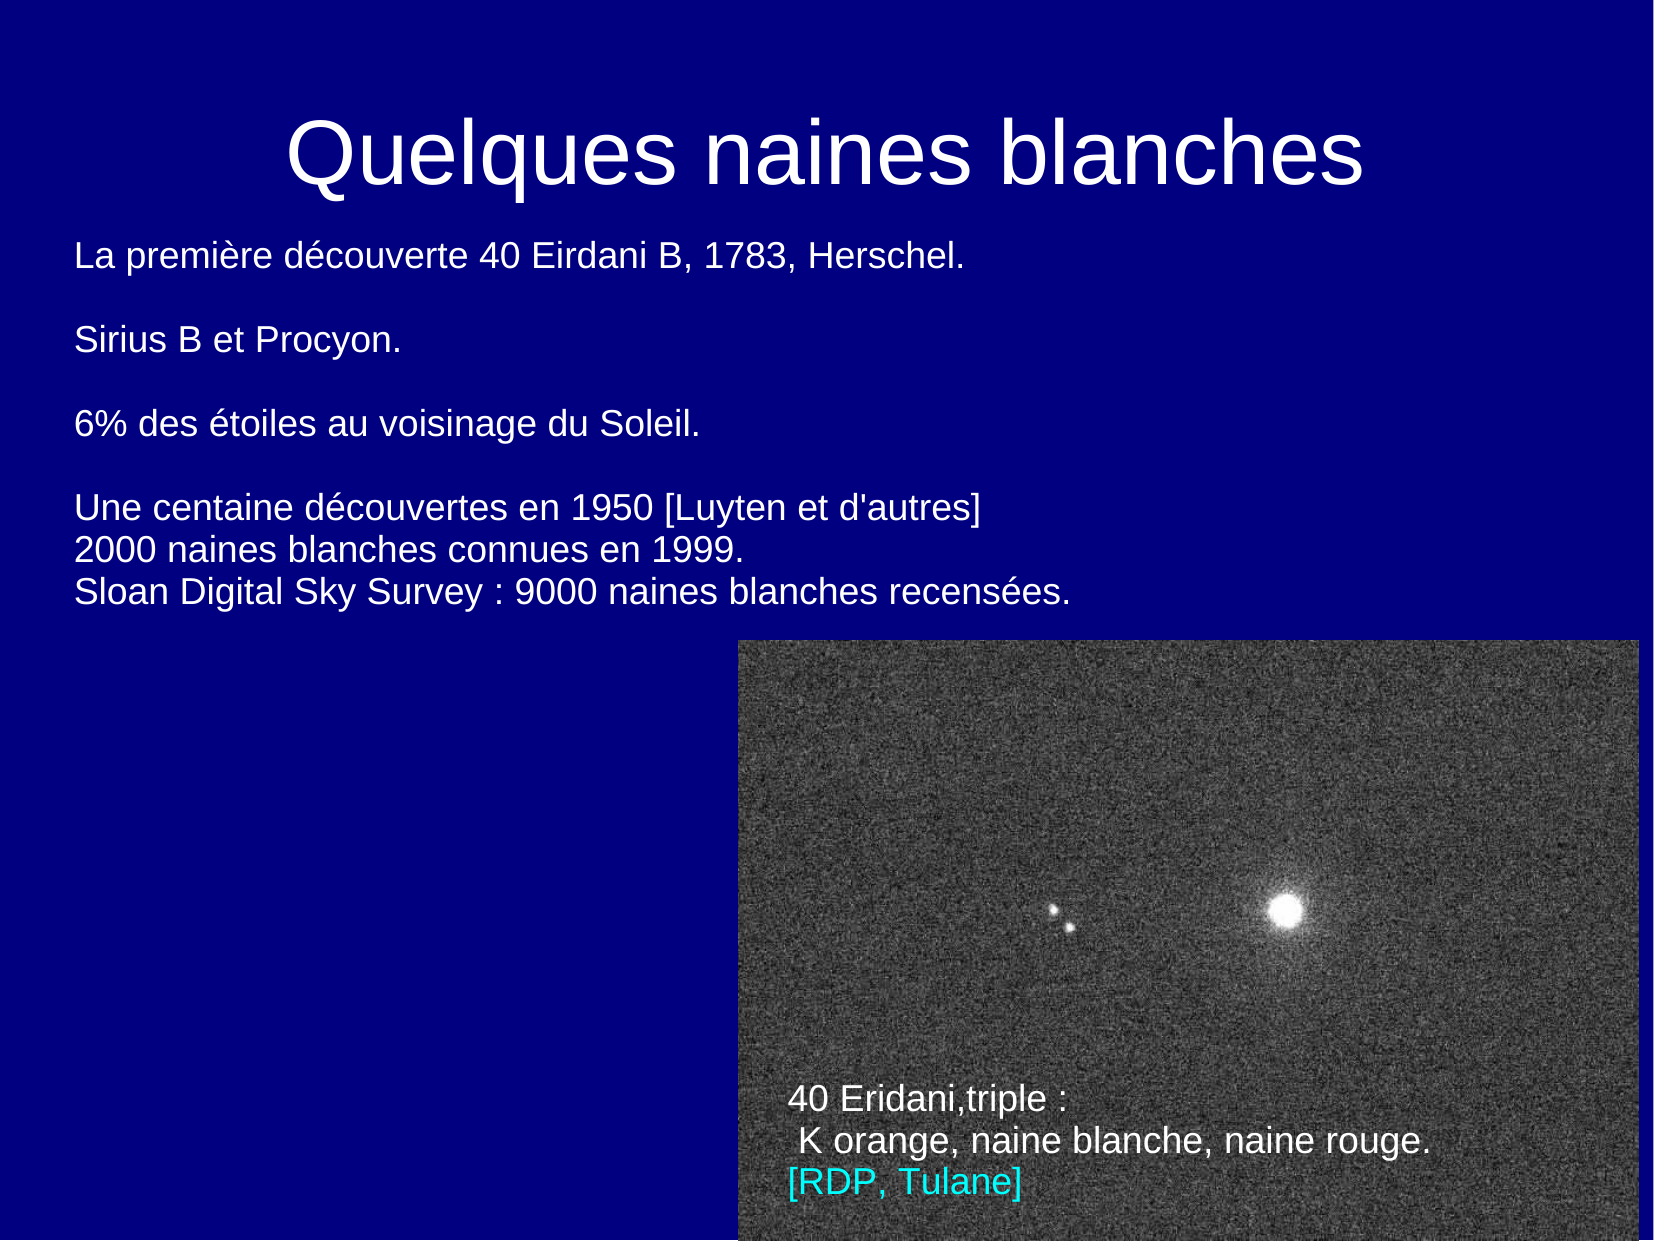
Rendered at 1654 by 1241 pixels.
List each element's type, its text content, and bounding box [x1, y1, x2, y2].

title Quelques naines blanches [82, 49, 1571, 257]
text_box La première découverte 40 Eirdani B, 1783, Herschel. Sirius B et Procyon. 6% des étoiles au voisinage du Soleil. Une centaine découvertes en 1950 [Luyten et d'autres] 2000 naines blanches connues en 1999. Sloan Digital Sky Survey : 9000 naines blanches recensées. [59, 226, 1086, 621]
picture [738, 640, 1639, 1241]
text_box 40 Eridani,triple : K orange, naine blanche, naine rouge. [RDP, Tulane] [772, 1069, 1447, 1211]
